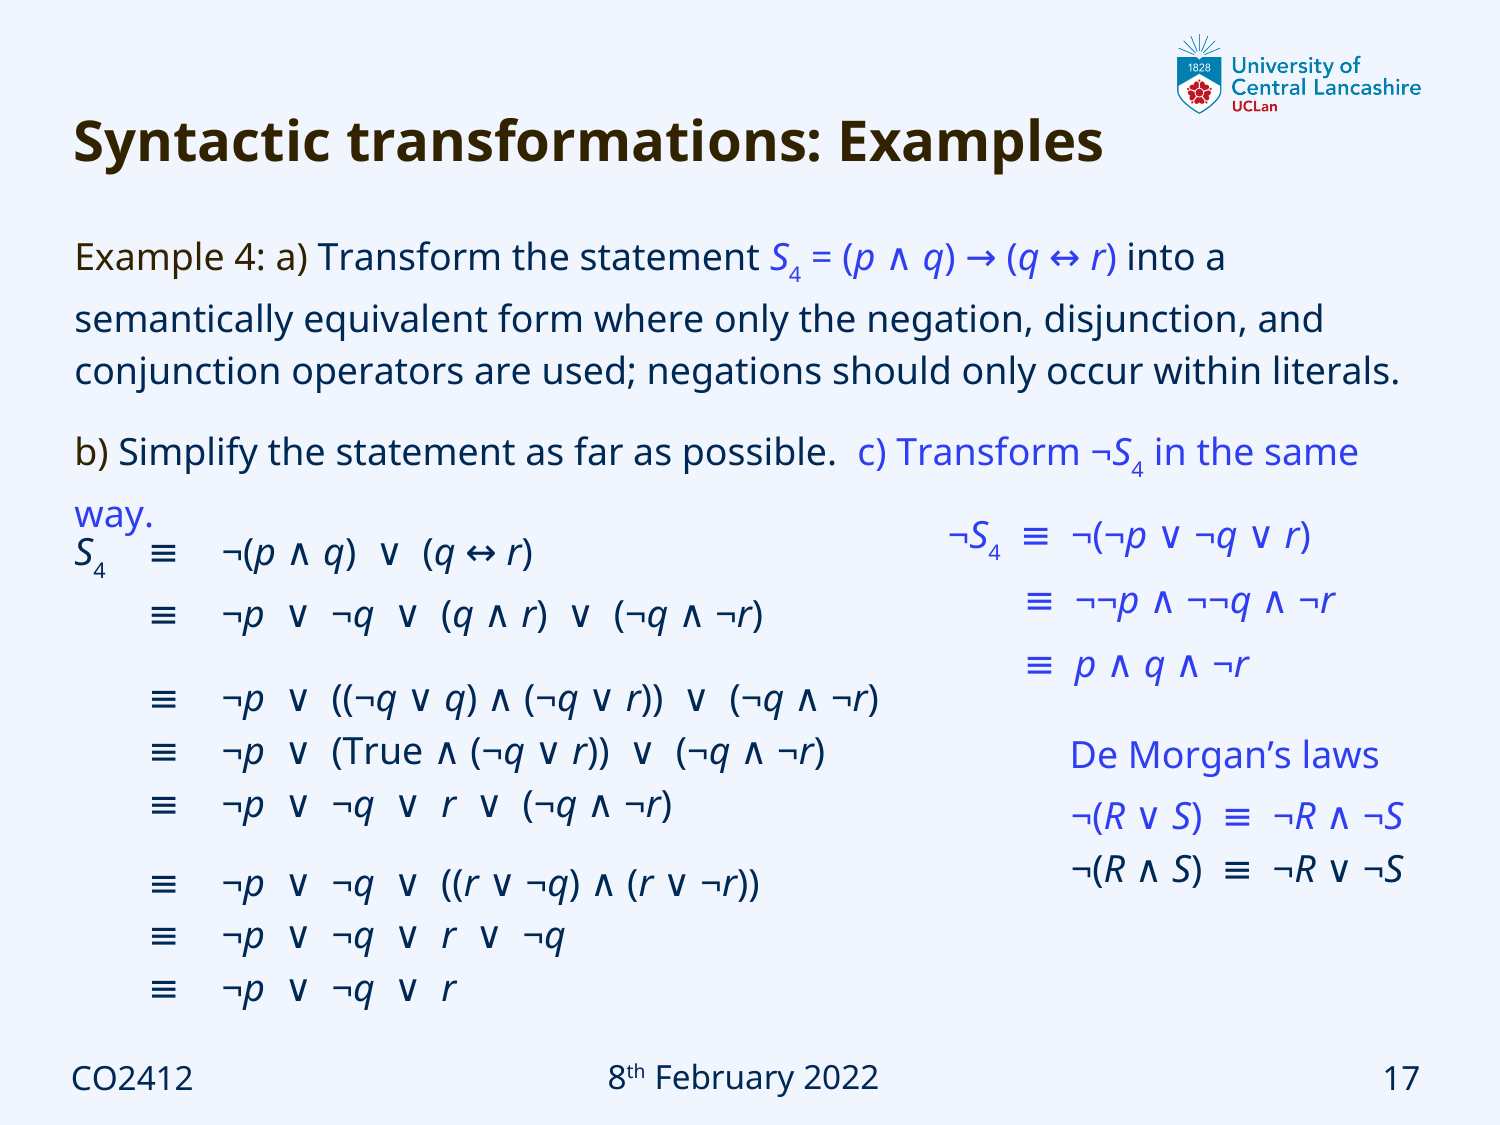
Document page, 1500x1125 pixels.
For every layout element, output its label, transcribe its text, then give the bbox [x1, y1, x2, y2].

text_box ¬S4 ≡ ¬(¬p ∨ ¬q ∨ r) [933, 494, 1379, 573]
text_box ≡ p ∧ q ∧ ¬r [1009, 633, 1414, 694]
picture [1177, 34, 1421, 93]
text_box S4 ≡ ¬(p ∧ q) ∨ (q ↔ r) ≡ ¬p ∨ ¬q ∨ (q ∧ r) ∨ (¬q ∧ ¬r) [59, 511, 1435, 659]
text_box ≡ ¬¬p ∧ ¬¬q ∧ ¬r [1009, 568, 1413, 629]
text_box ¬(R ∧ S) ≡ ¬R ∨ ¬S [1056, 837, 1500, 898]
text_box ¬(R ∨ S) ≡ ¬R ∧ ¬S [1056, 784, 1479, 837]
text_box Example 4: a) Transform the statement S4 = (p ∧ q) → (q ↔ r) into a semantically equivalent form where only the negation, disjunction, and conjunction operators are used; negations should only occur within literals. b) Simplify the statement as far as possible. c) Transform ¬S4 in the same way. [59, 216, 1454, 490]
title Syntactic transformations: Examples [58, 93, 1475, 186]
text_box ≡ ¬p ∨ ((¬q ∨ q) ∧ (¬q ∨ r)) ∨ (¬q ∧ ¬r) ≡ ¬p ∨ (True ∧ (¬q ∨ r)) ∨ (¬q ∧ ¬r) ≡ ¬p ∨ ¬q ∨ r ∨ (¬q ∧ ¬r) ≡ ¬p ∨ ¬q ∨ ((r ∨ ¬q) ∧ (r ∨ ¬r)) ≡ ¬p ∨ ¬q ∨ r ∨ ¬q ≡ ¬p ∨ ¬q ∨ r [59, 659, 1500, 1017]
text_box De Morgan’s laws [1054, 723, 1423, 784]
